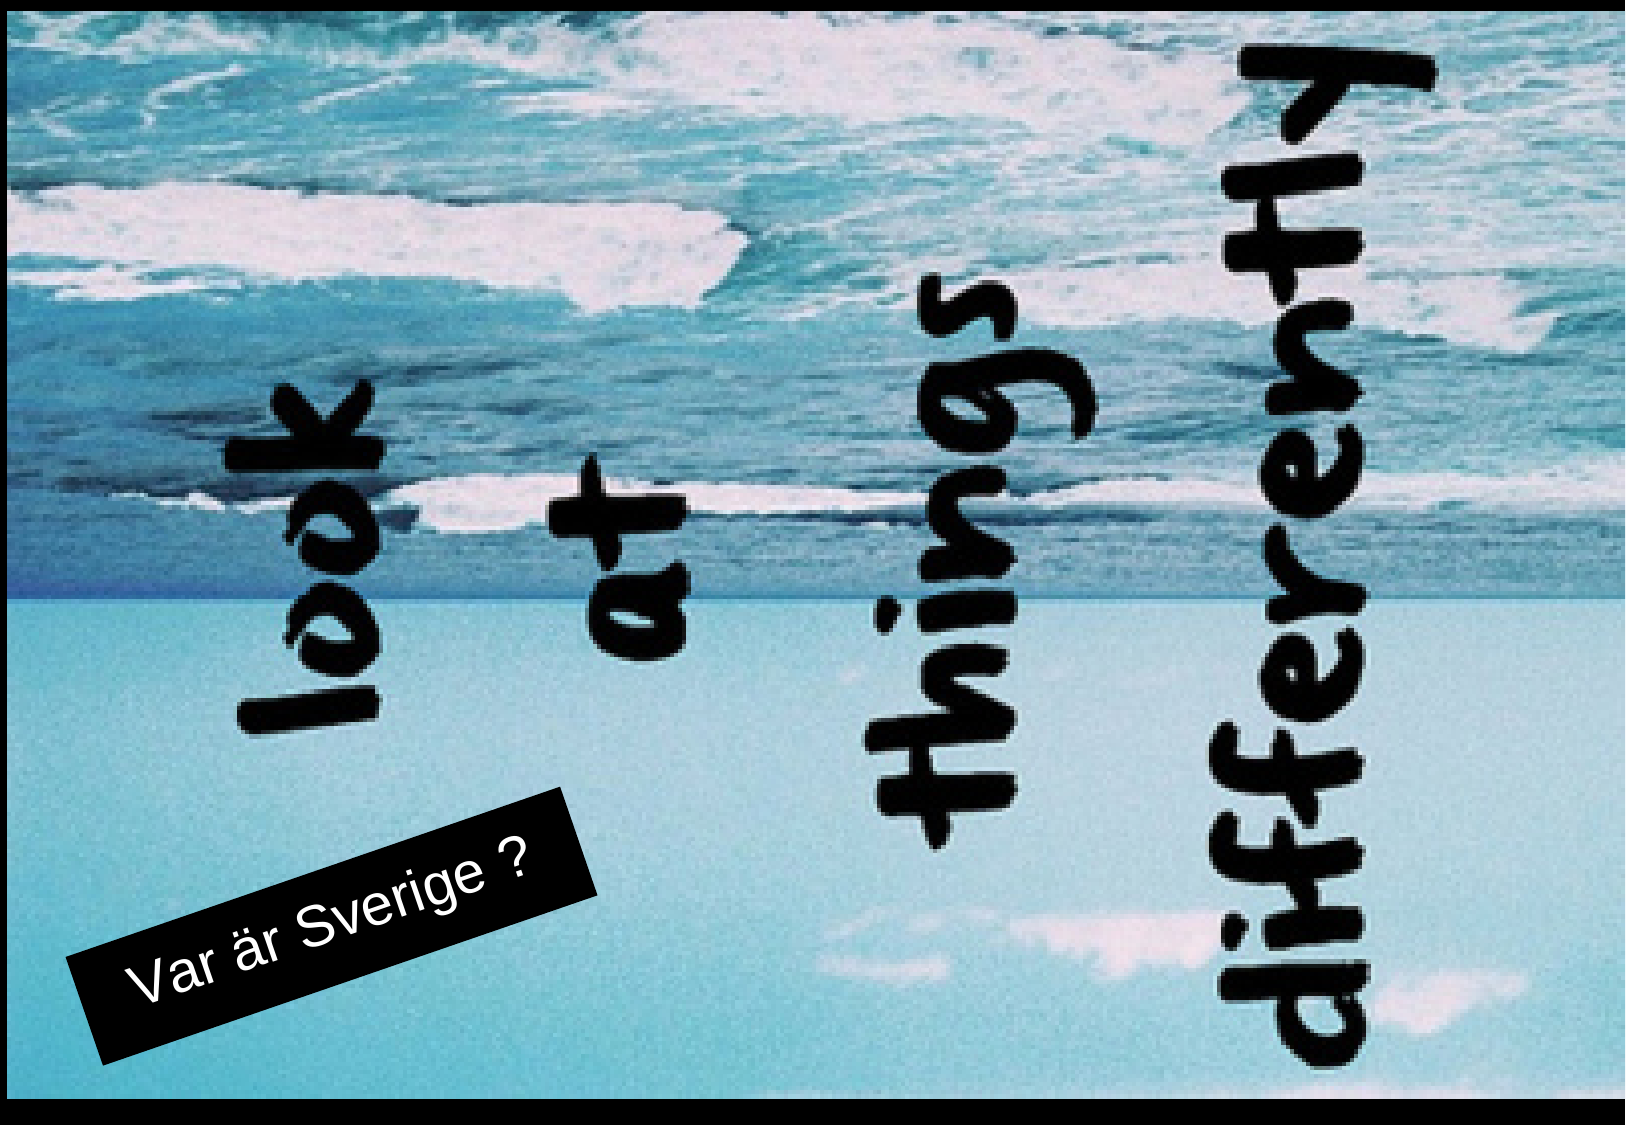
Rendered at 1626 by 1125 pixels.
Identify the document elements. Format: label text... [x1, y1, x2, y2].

picture [7, 11, 1626, 1099]
text_box Var är Sverige ? [65, 786, 598, 1066]
